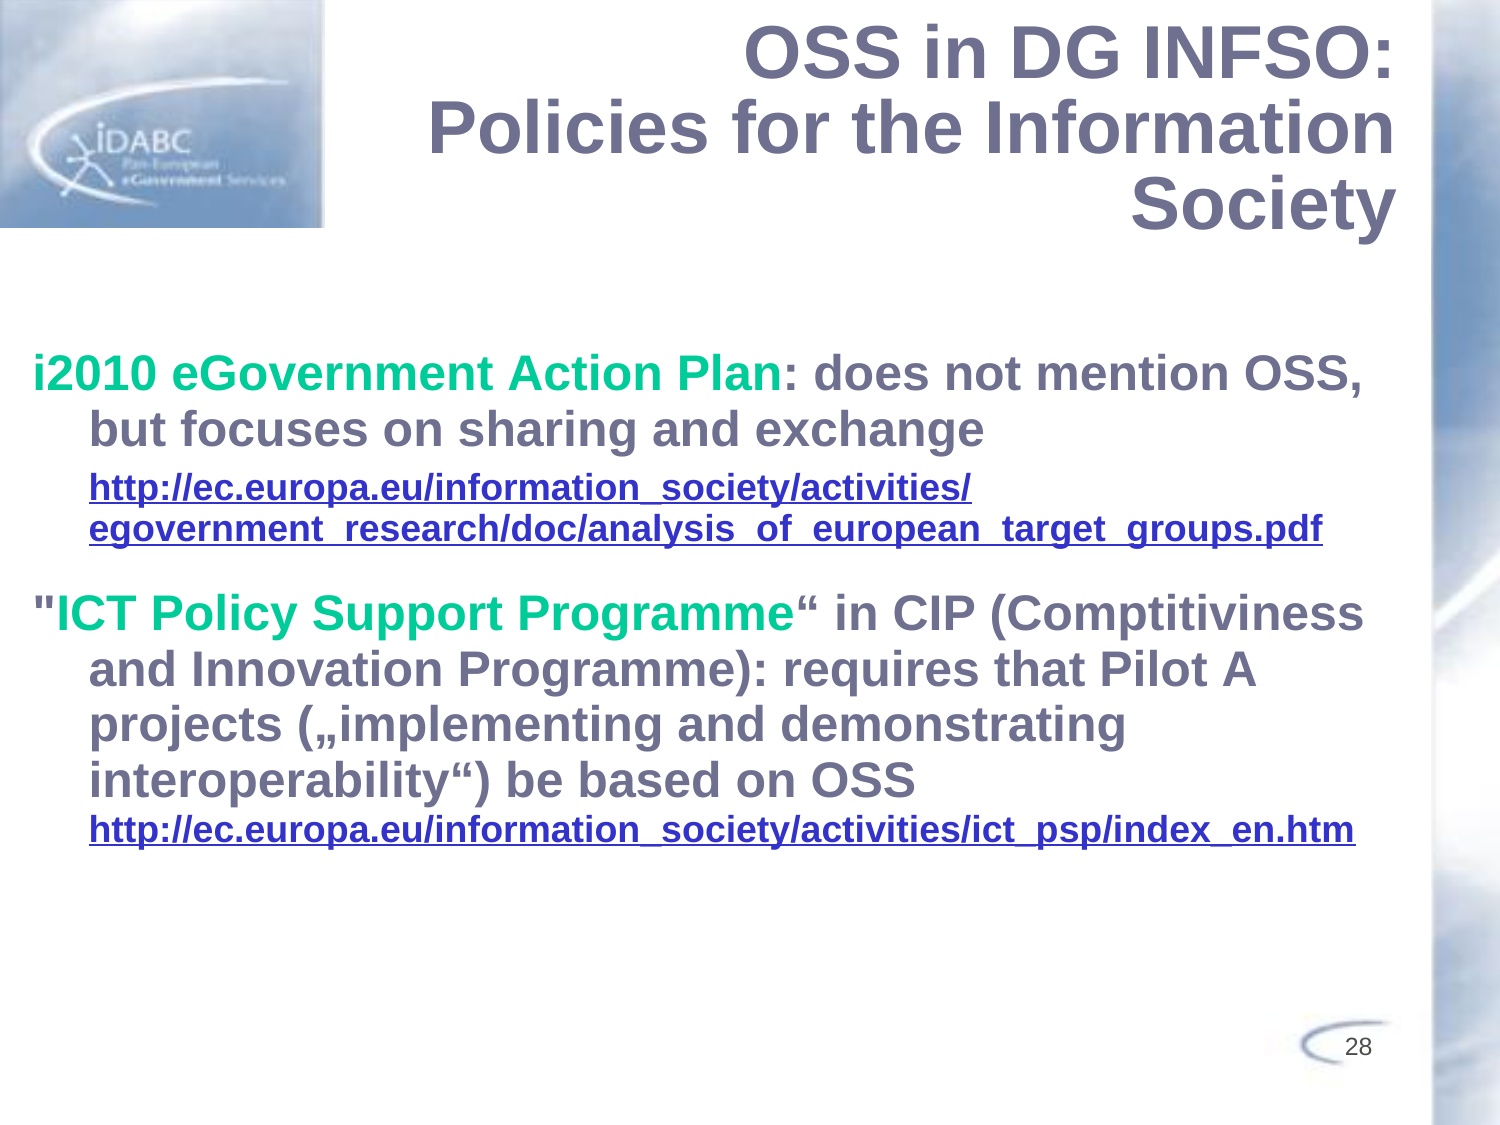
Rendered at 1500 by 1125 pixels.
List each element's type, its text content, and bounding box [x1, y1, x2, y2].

title OSS in DG INFSO: Policies for the Information Society [324, 2, 1413, 261]
list i2010 eGovernment Action Plan: does not mention OSS, but focuses on sharing and exchange http://ec.europa.eu/information_society/activities/egovernment_research/doc/analysis_of_european_target_groups.pdf "ICT Policy Support Programme“ in CIP (Comptitiviness and Innovation Programme): requires that Pilot A projects („implementing and demonstrating interoperability“) be based on OSS http://ec.europa.eu/information_society/activities/ict_psp/index_en.htm [17, 337, 1388, 1038]
